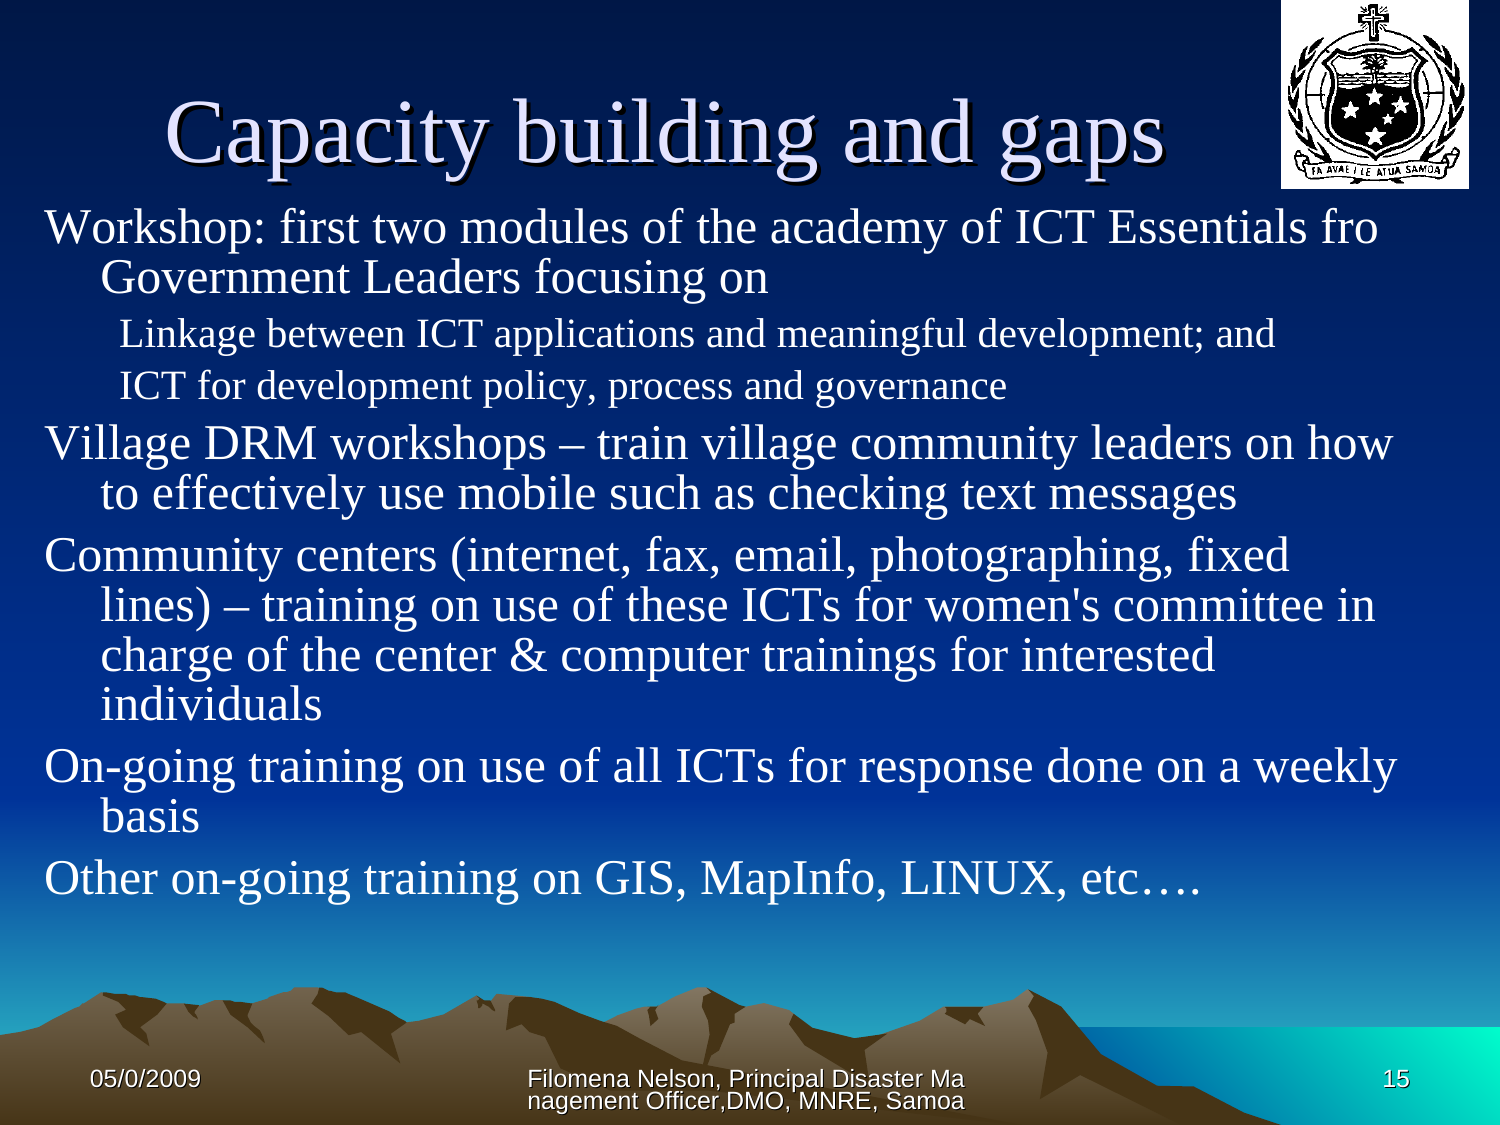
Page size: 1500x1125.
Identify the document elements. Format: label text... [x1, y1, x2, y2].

title Capacity building and gaps [74, 37, 1258, 196]
picture [1281, 0, 1469, 190]
list Workshop: first two modules of the academy of ICT Essentials fro Government Leaders focusing on Linkage between ICT applications and meaningful development; and ICT for development policy, process and governance Village DRM workshops – train village community leaders on how to effectively use mobile such as checking text messages Community centers (internet, fax, email, photographing, fixed lines) – training on use of these ICTs for women's committee in charge of the center & computer trainings for interested individuals On-going training on use of all ICTs for response done on a weekly basis Other on-going training on GIS, MapInfo, LINUX, etc…. [29, 196, 1426, 1047]
